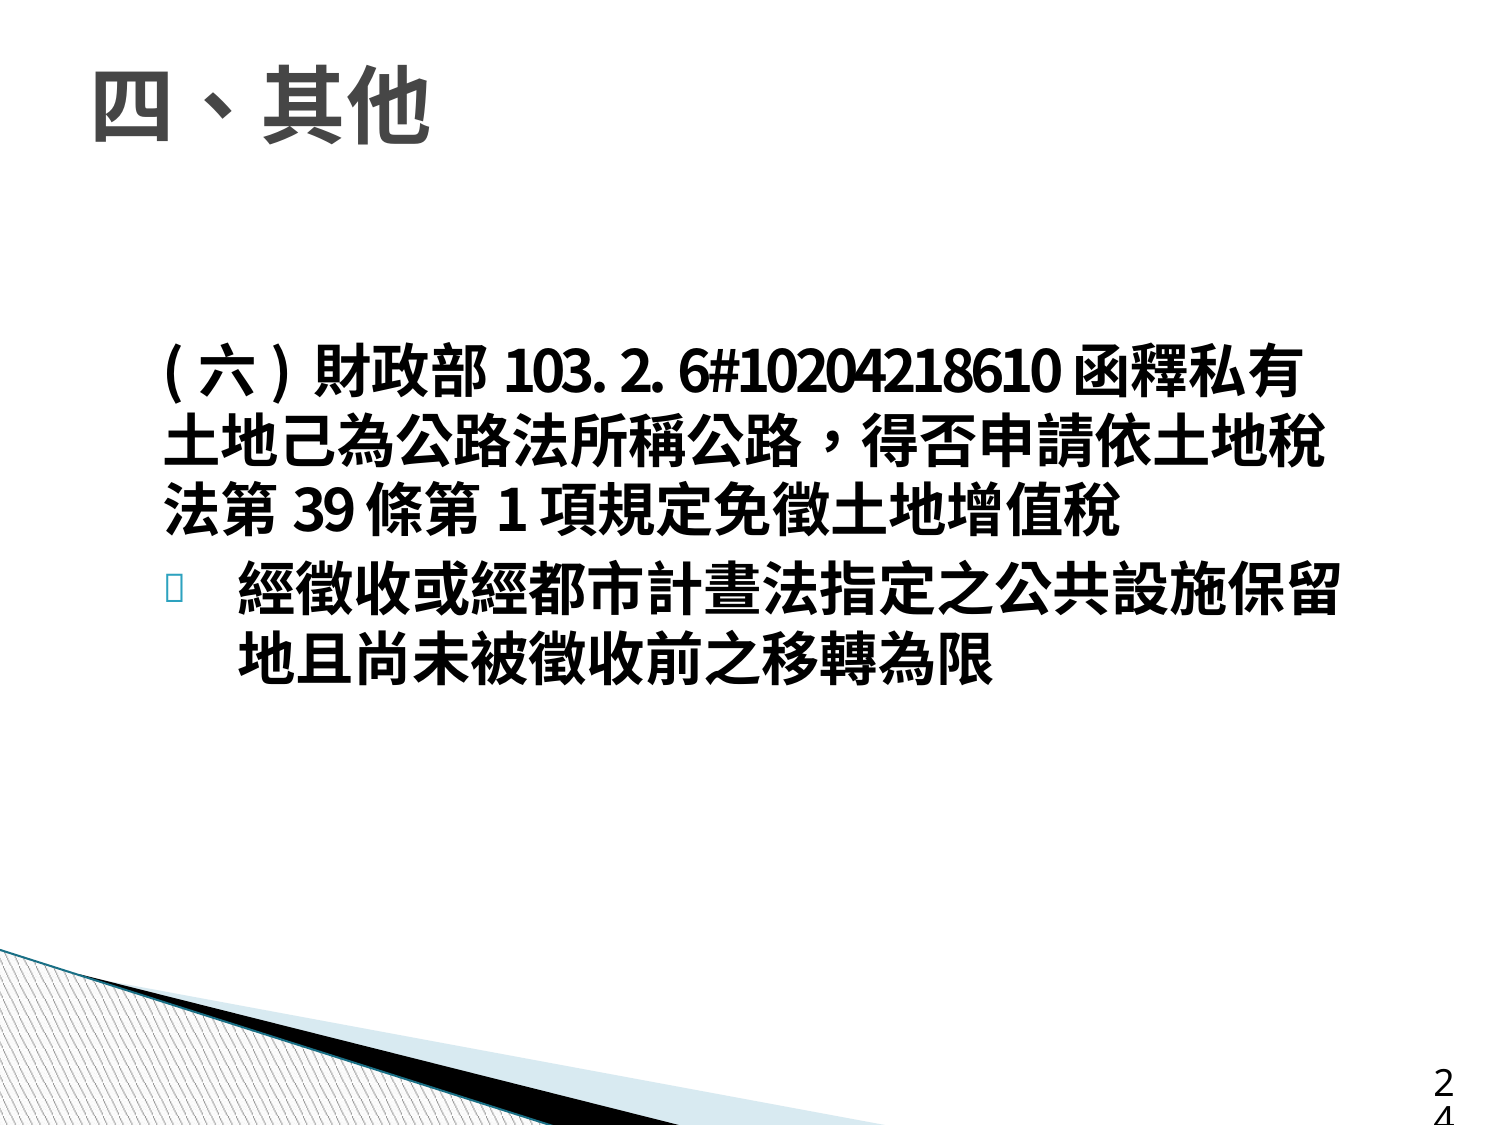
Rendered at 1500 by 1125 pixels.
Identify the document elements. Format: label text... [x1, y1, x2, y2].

picture [0, 952, 543, 1125]
list (六)財政部103.2.6#10204218610函釋私有土地己為公路法所稱公路，得否申請依土地稅法第39條第1項規定免徵土地增值稅 經徵收或經都市計晝法指定之公共設施保留地且尚未被徵收前之移轉為限 [147, 326, 1363, 1012]
title 四、其他 [75, 45, 1425, 233]
slide_number <編號> [1418, 1051, 1479, 1112]
